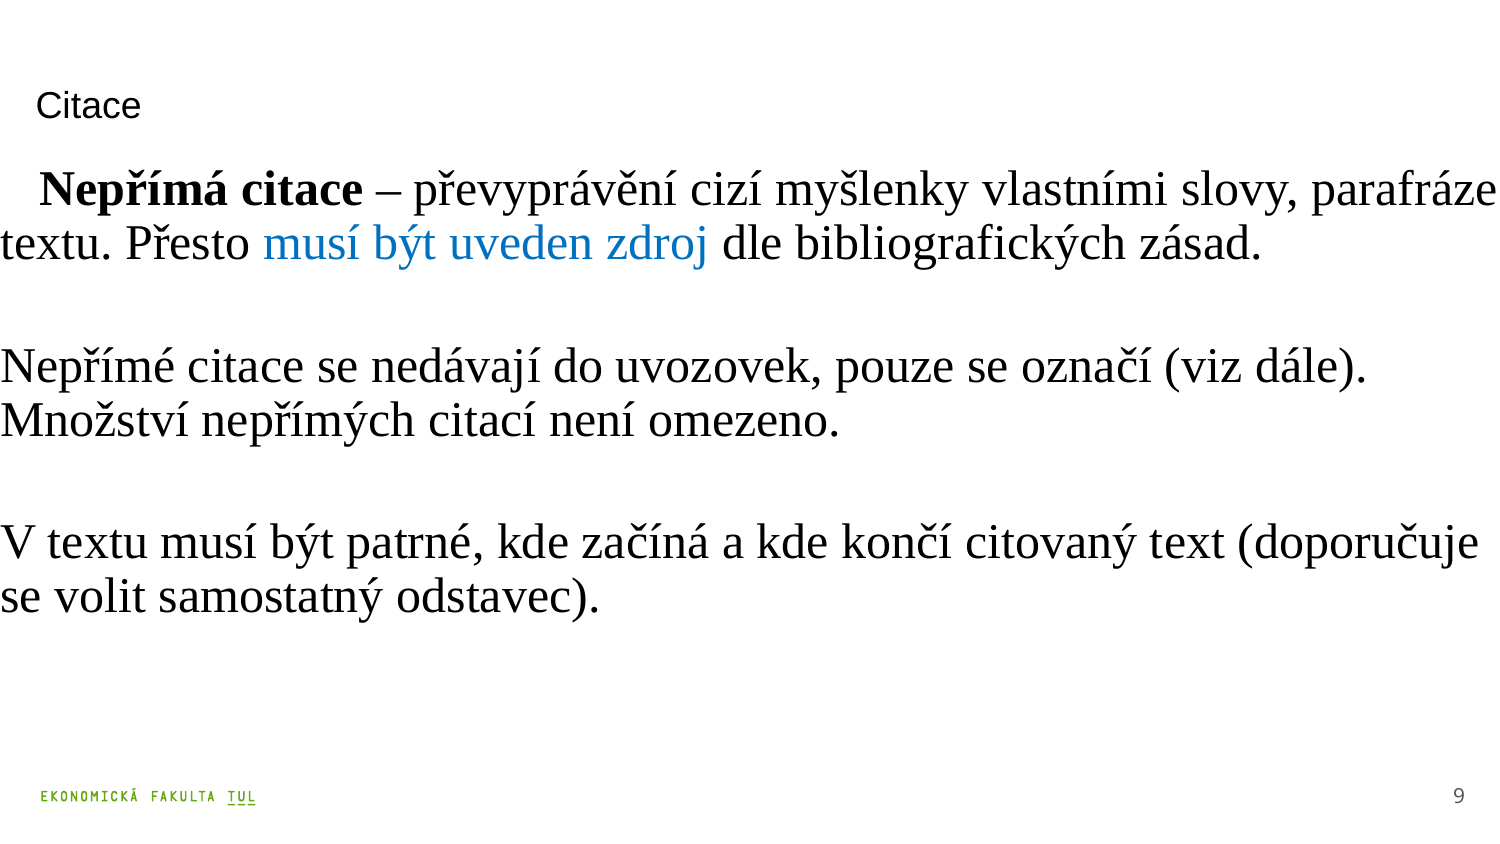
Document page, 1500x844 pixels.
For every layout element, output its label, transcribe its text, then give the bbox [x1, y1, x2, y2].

title Citace [35, 59, 1500, 147]
list Nepřímá citace – převyprávění cizí myšlenky vlastními slovy, parafráze textu. Přesto musí být uveden zdroj dle bibliografických zásad. Nepřímé citace se nedávají do uvozovek, pouze se označí (viz dále). Množství nepřímých citací není omezeno. V textu musí být patrné, kde začíná a kde končí citovaný text (doporučuje se volit samostatný odstavec). [0, 147, 1500, 609]
